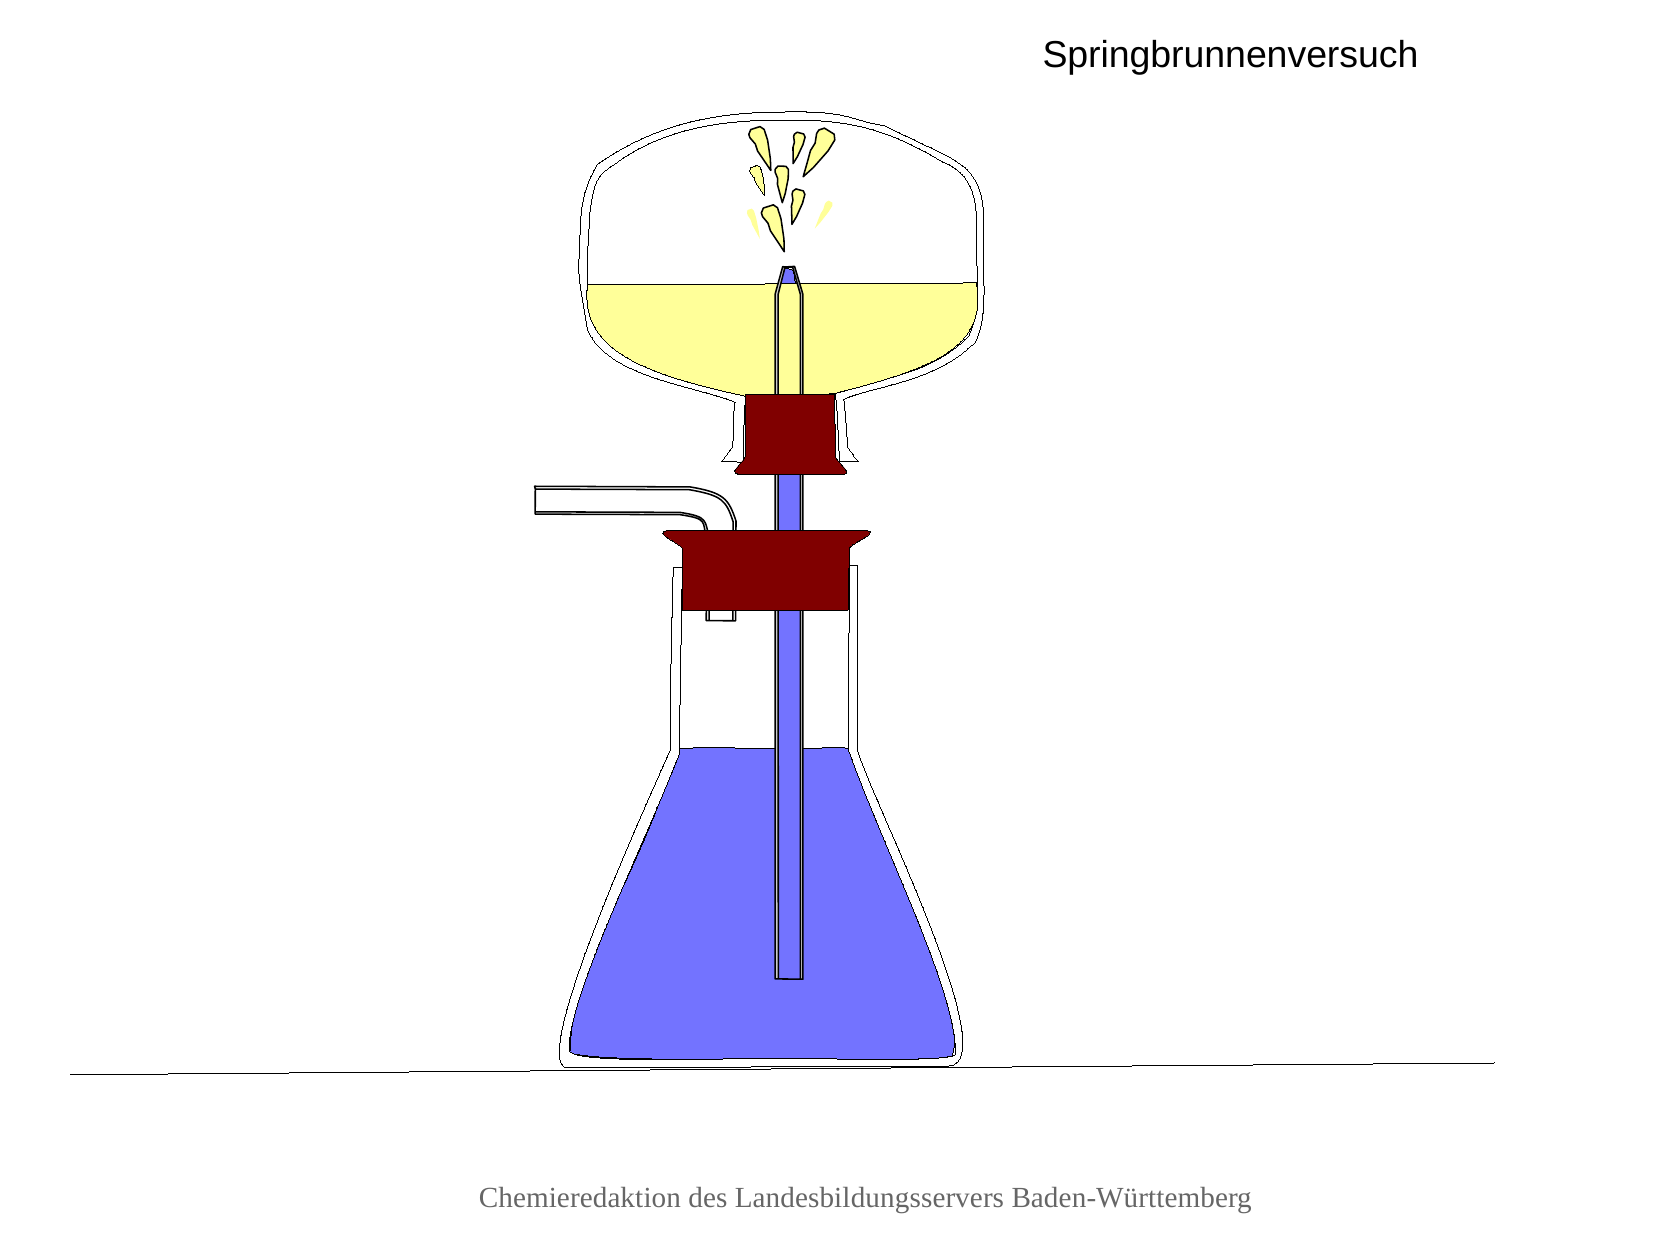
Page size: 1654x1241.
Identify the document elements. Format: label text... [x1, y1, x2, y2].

text_box Springbrunnenversuch [1027, 25, 1434, 83]
text_box [559, 111, 985, 1068]
